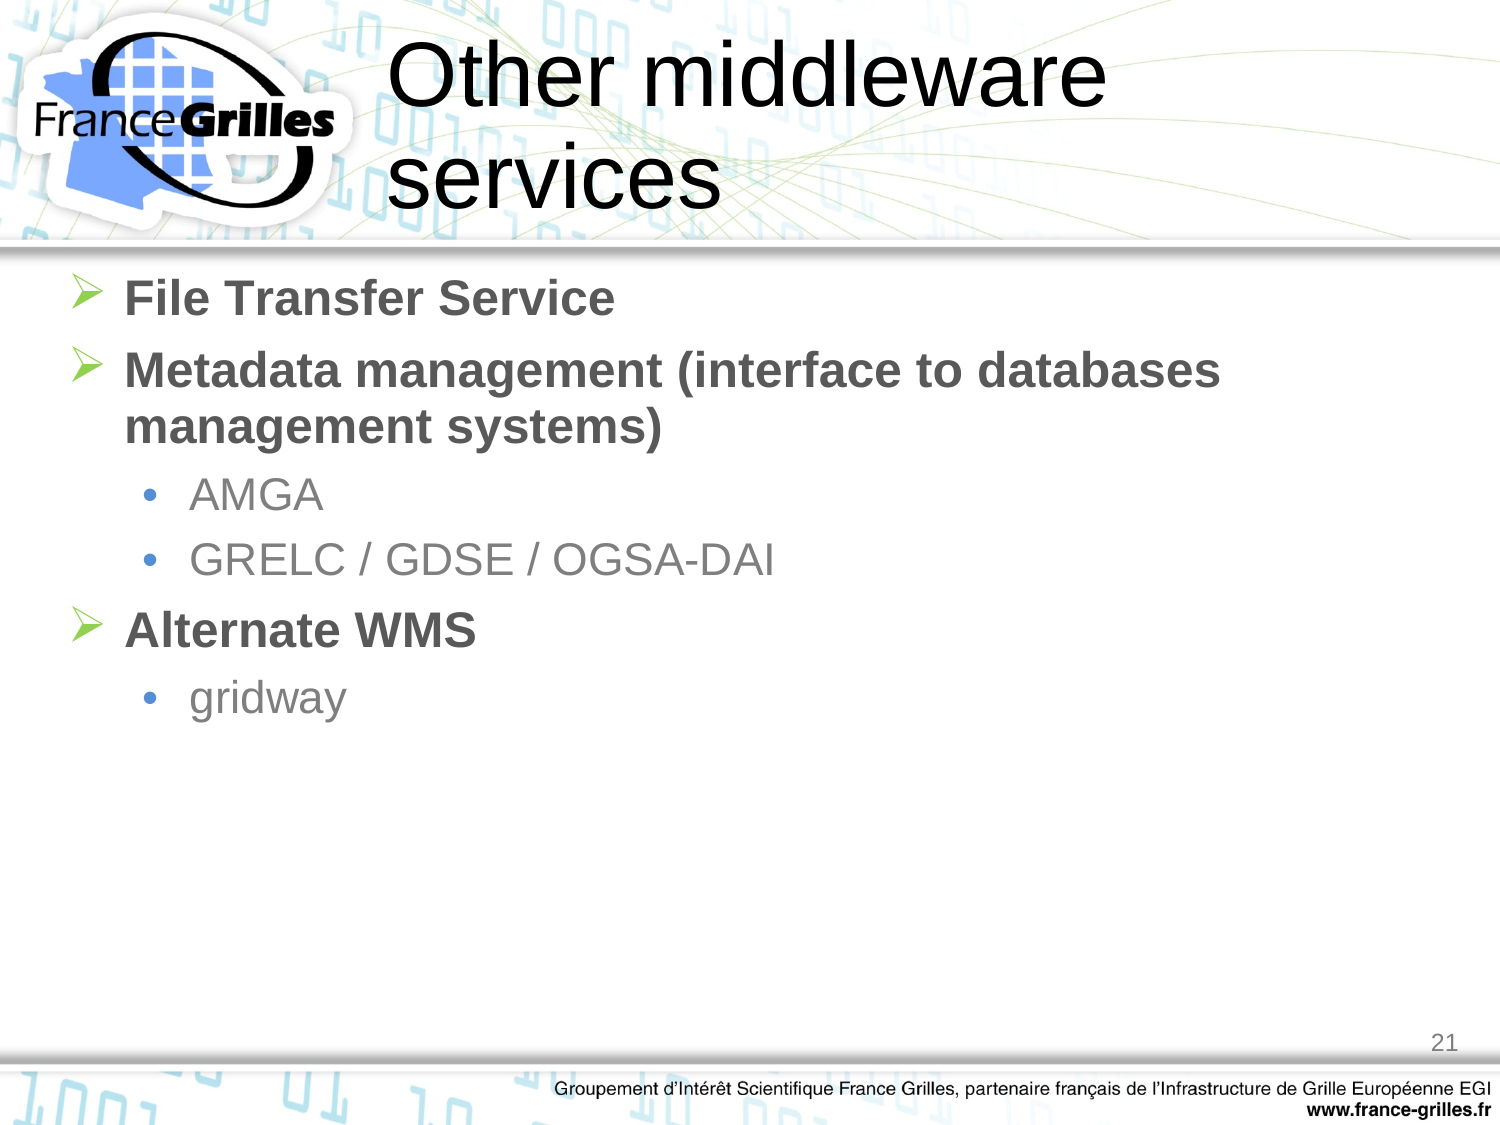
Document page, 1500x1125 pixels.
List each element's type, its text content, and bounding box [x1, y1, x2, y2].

title Other middleware services [372, 4, 1459, 248]
picture [0, 0, 1500, 1125]
list File Transfer Service Metadata management (interface to databases management systems) AMGA GRELC / GDSE / OGSA-DAI Alternate WMS gridway [53, 262, 1459, 1024]
